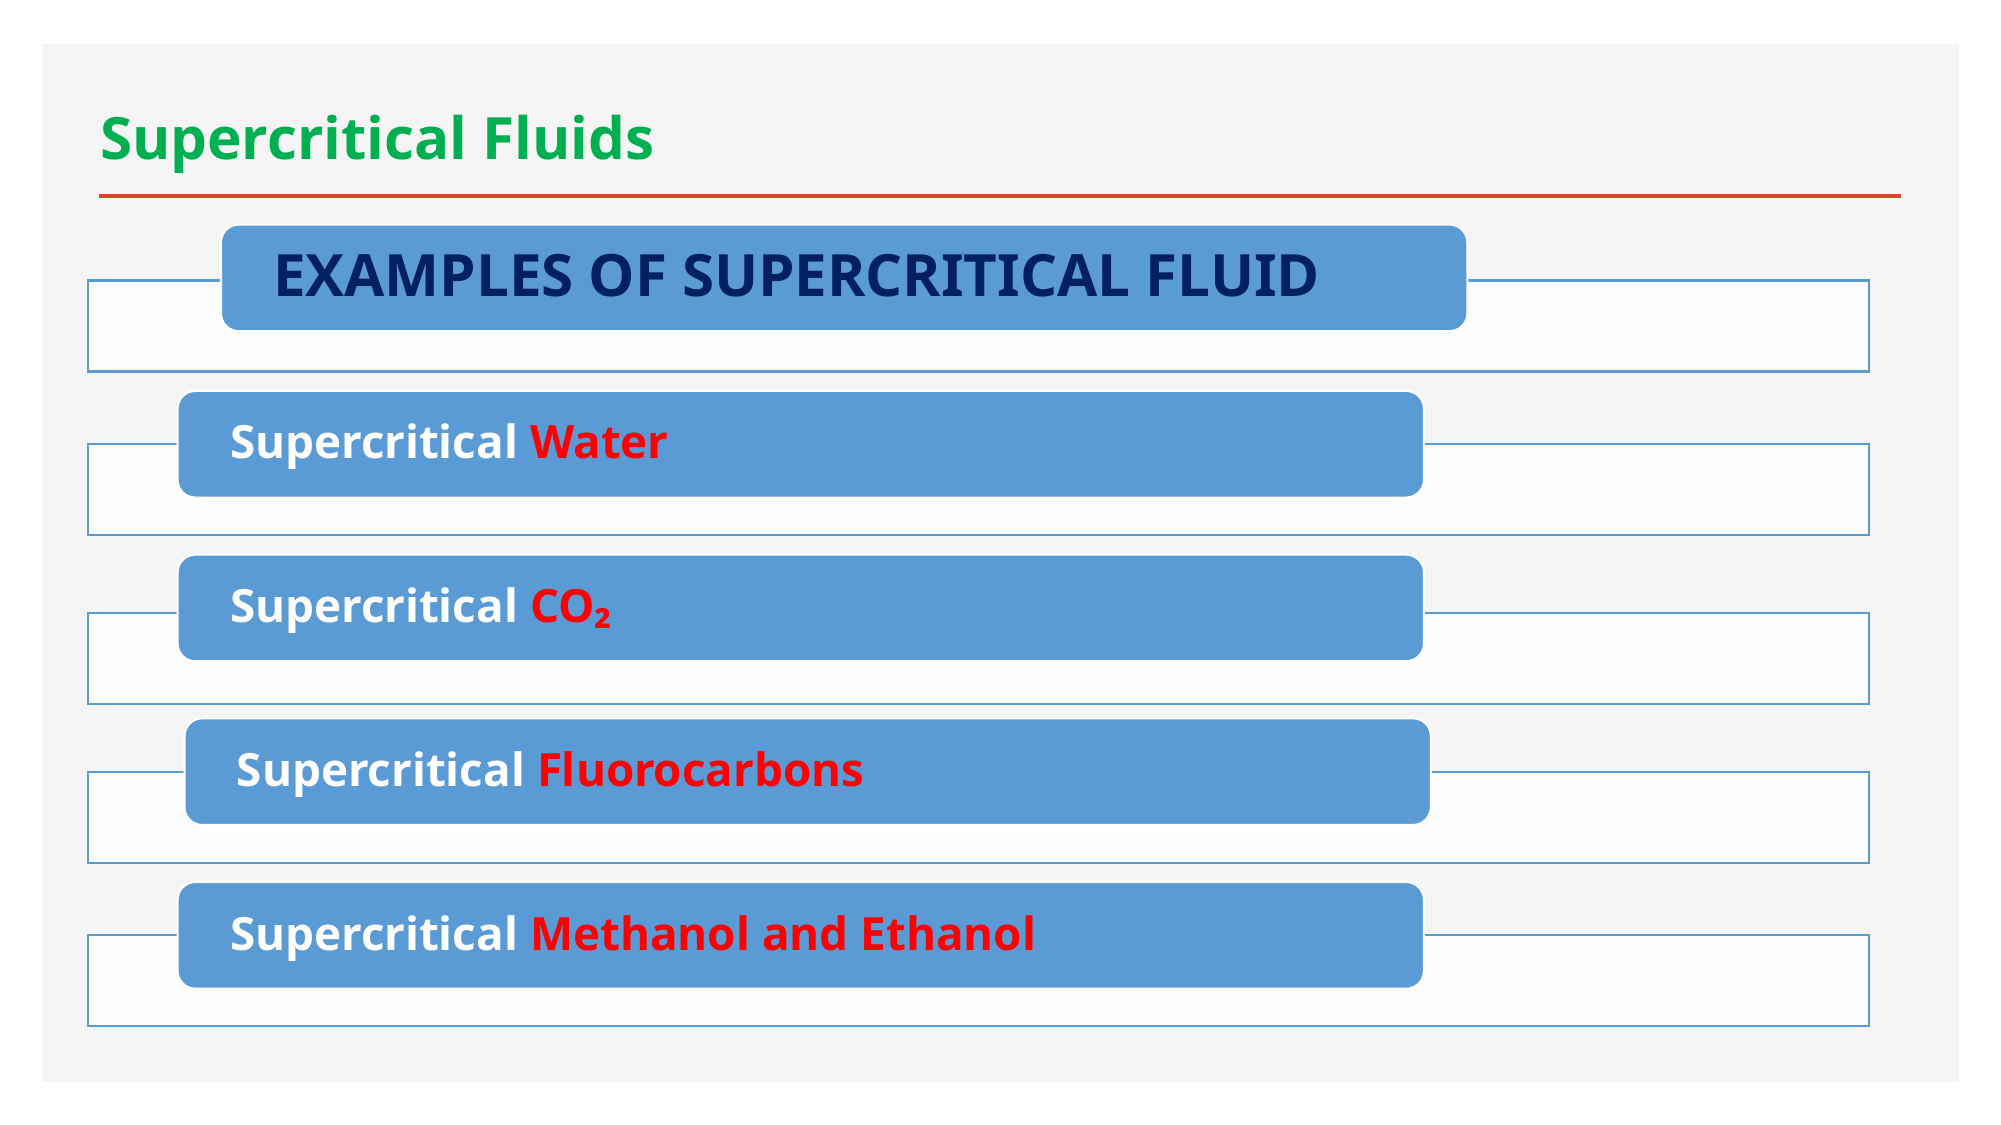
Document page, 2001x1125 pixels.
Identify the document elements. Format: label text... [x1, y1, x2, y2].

title Supercritical Fluids [85, 73, 1214, 179]
text_box Supercritical Fluorocarbons [184, 718, 1431, 825]
text_box [88, 444, 1869, 535]
text_box [88, 613, 1869, 704]
text_box [88, 935, 1869, 1026]
text_box [88, 772, 1869, 863]
text_box [88, 281, 1869, 372]
text_box EXAMPLES OF SUPERCRITICAL FLUID [220, 224, 1468, 332]
text_box Supercritical Water [177, 390, 1424, 498]
text_box Supercritical Methanol and Ethanol [177, 882, 1424, 989]
text_box Supercritical CO₂ [177, 554, 1424, 662]
